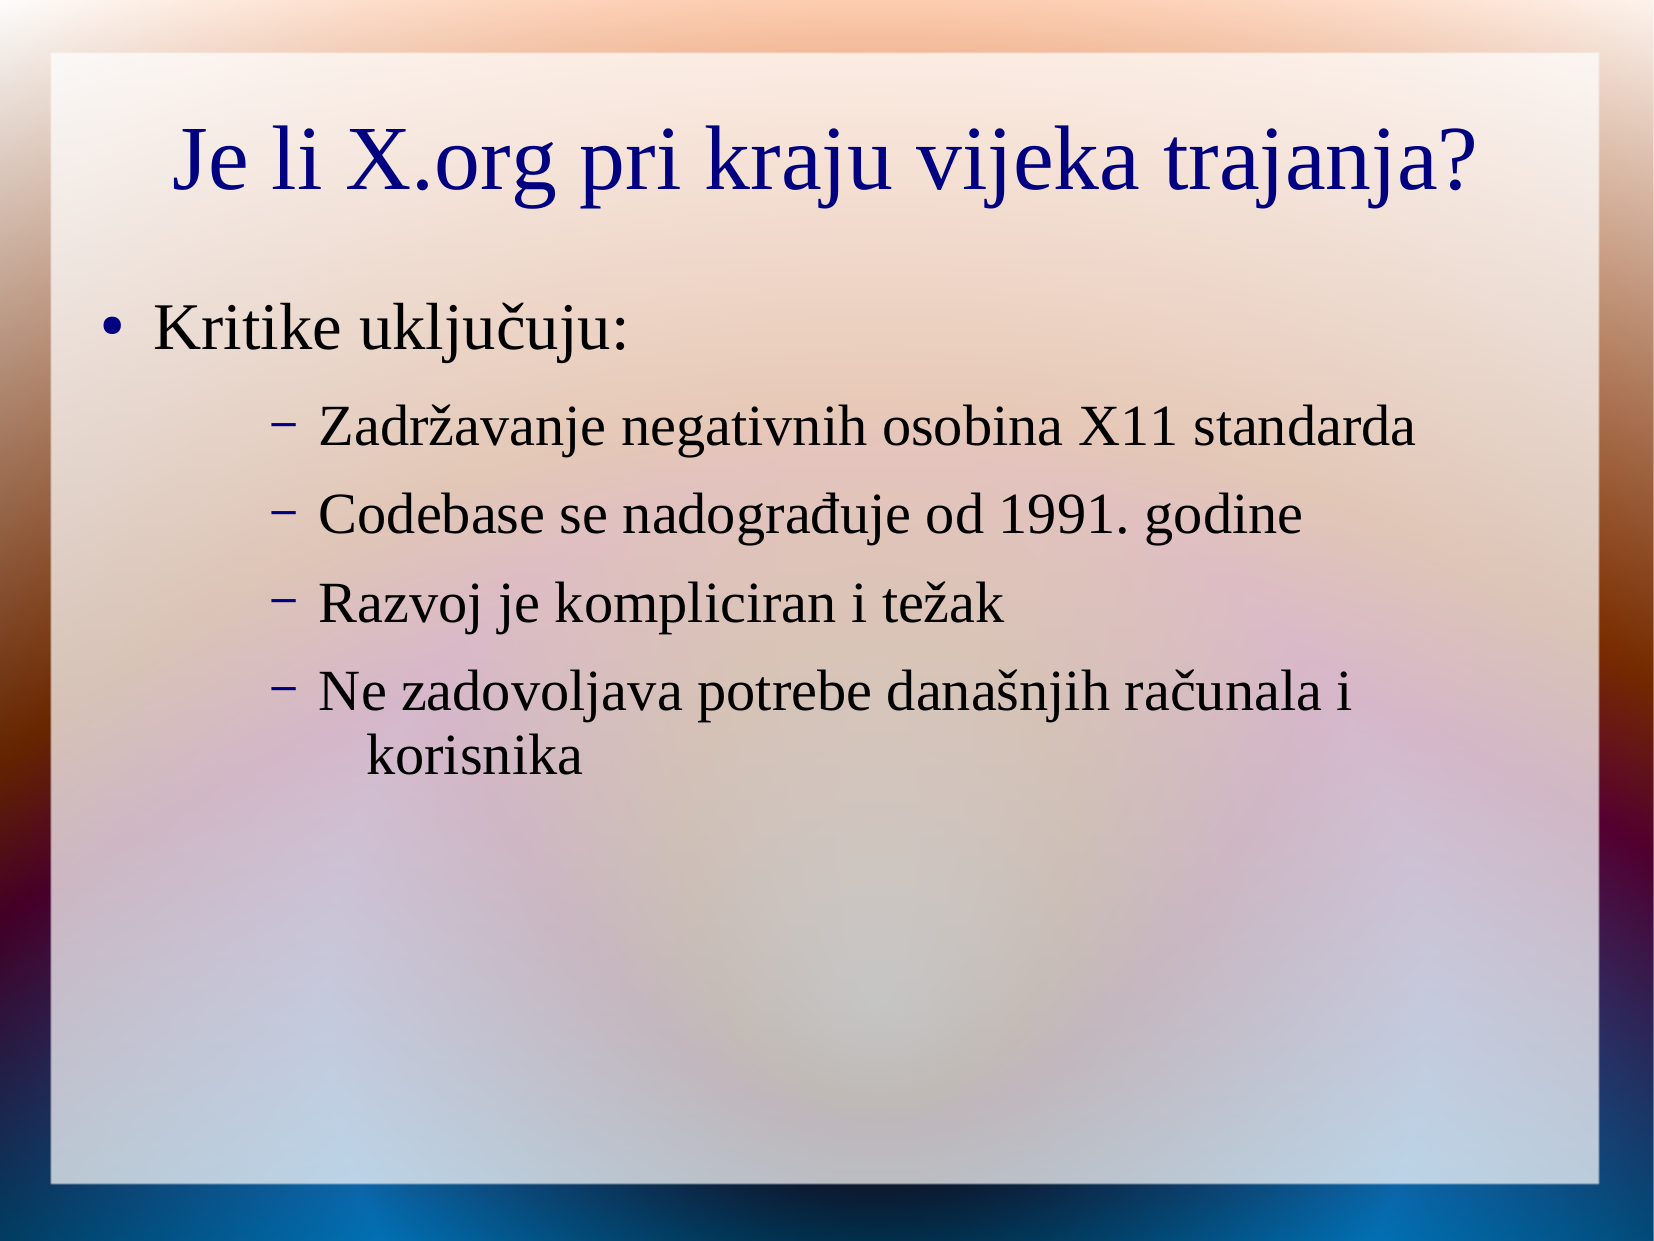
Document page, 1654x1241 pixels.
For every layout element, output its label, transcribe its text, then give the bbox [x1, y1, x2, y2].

picture [0, 0, 1654, 1241]
title Je li X.org pri kraju vijeka trajanja? [82, 62, 1571, 256]
list Kritike uključuju: Zadržavanje negativnih osobina X11 standarda Codebase se nadograđuje od 1991. godine Razvoj je kompliciran i težak Ne zadovoljava potrebe današnjih računala i korisnika [82, 290, 1571, 1094]
